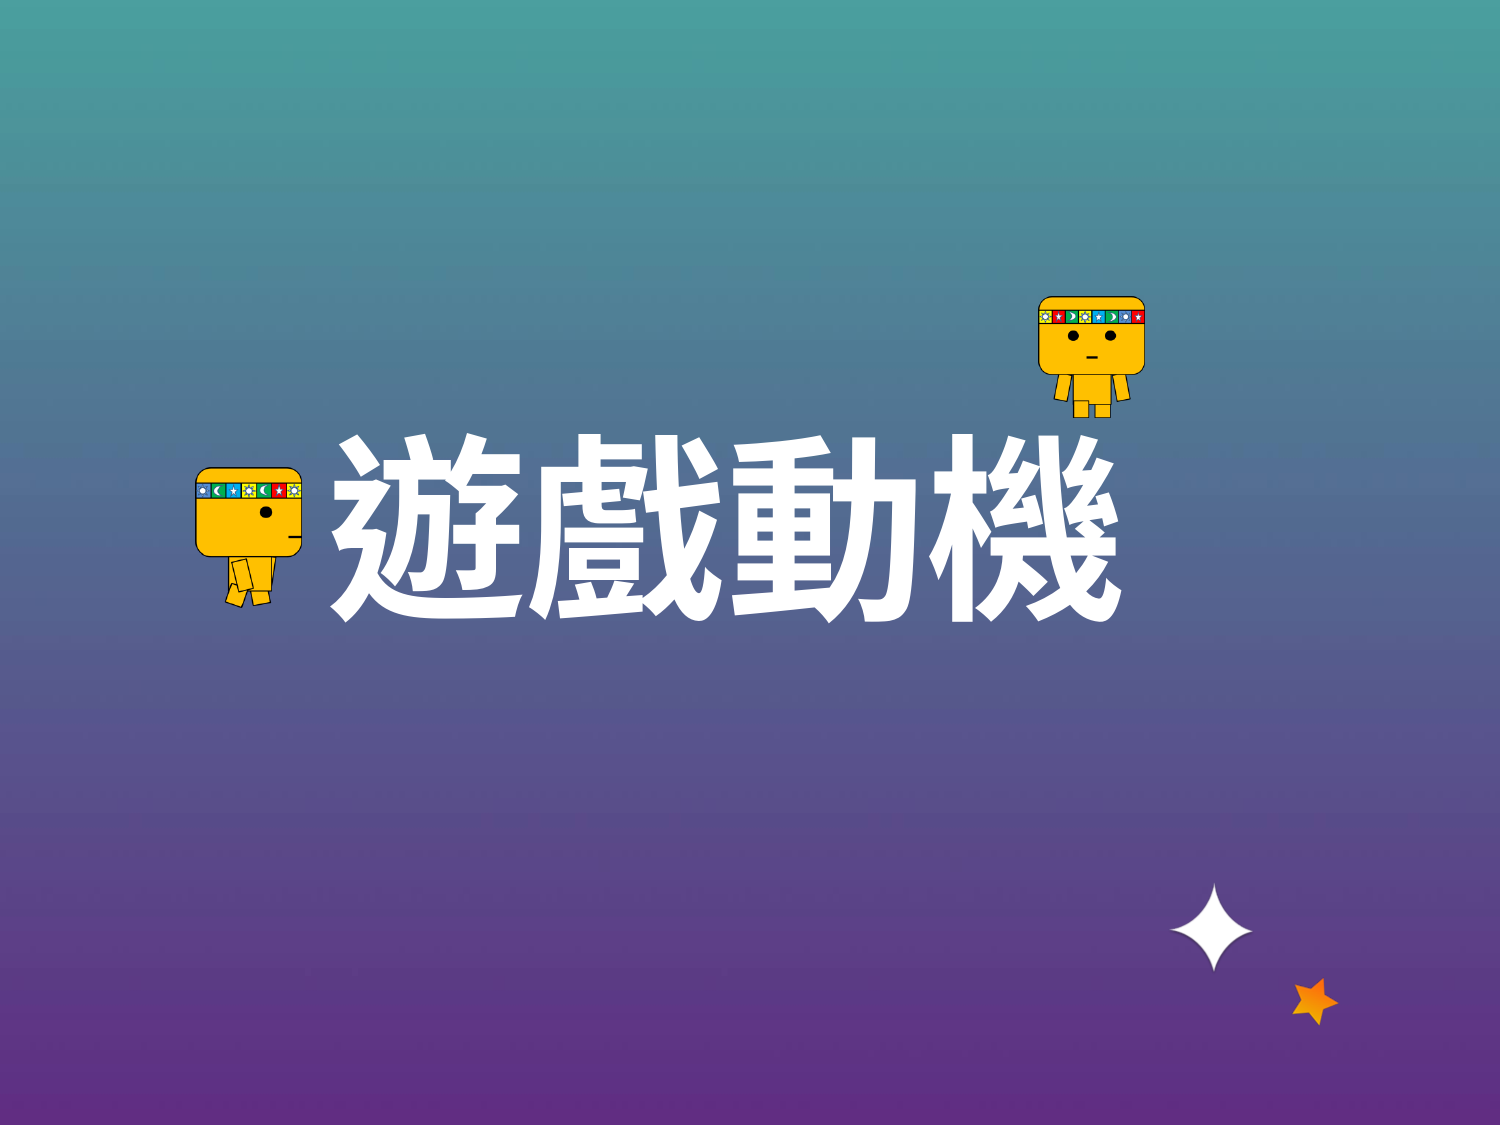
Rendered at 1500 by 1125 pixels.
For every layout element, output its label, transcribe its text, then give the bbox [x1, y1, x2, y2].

text_box 遊戲動機 [311, 397, 1196, 655]
picture [0, 0, 1500, 1125]
